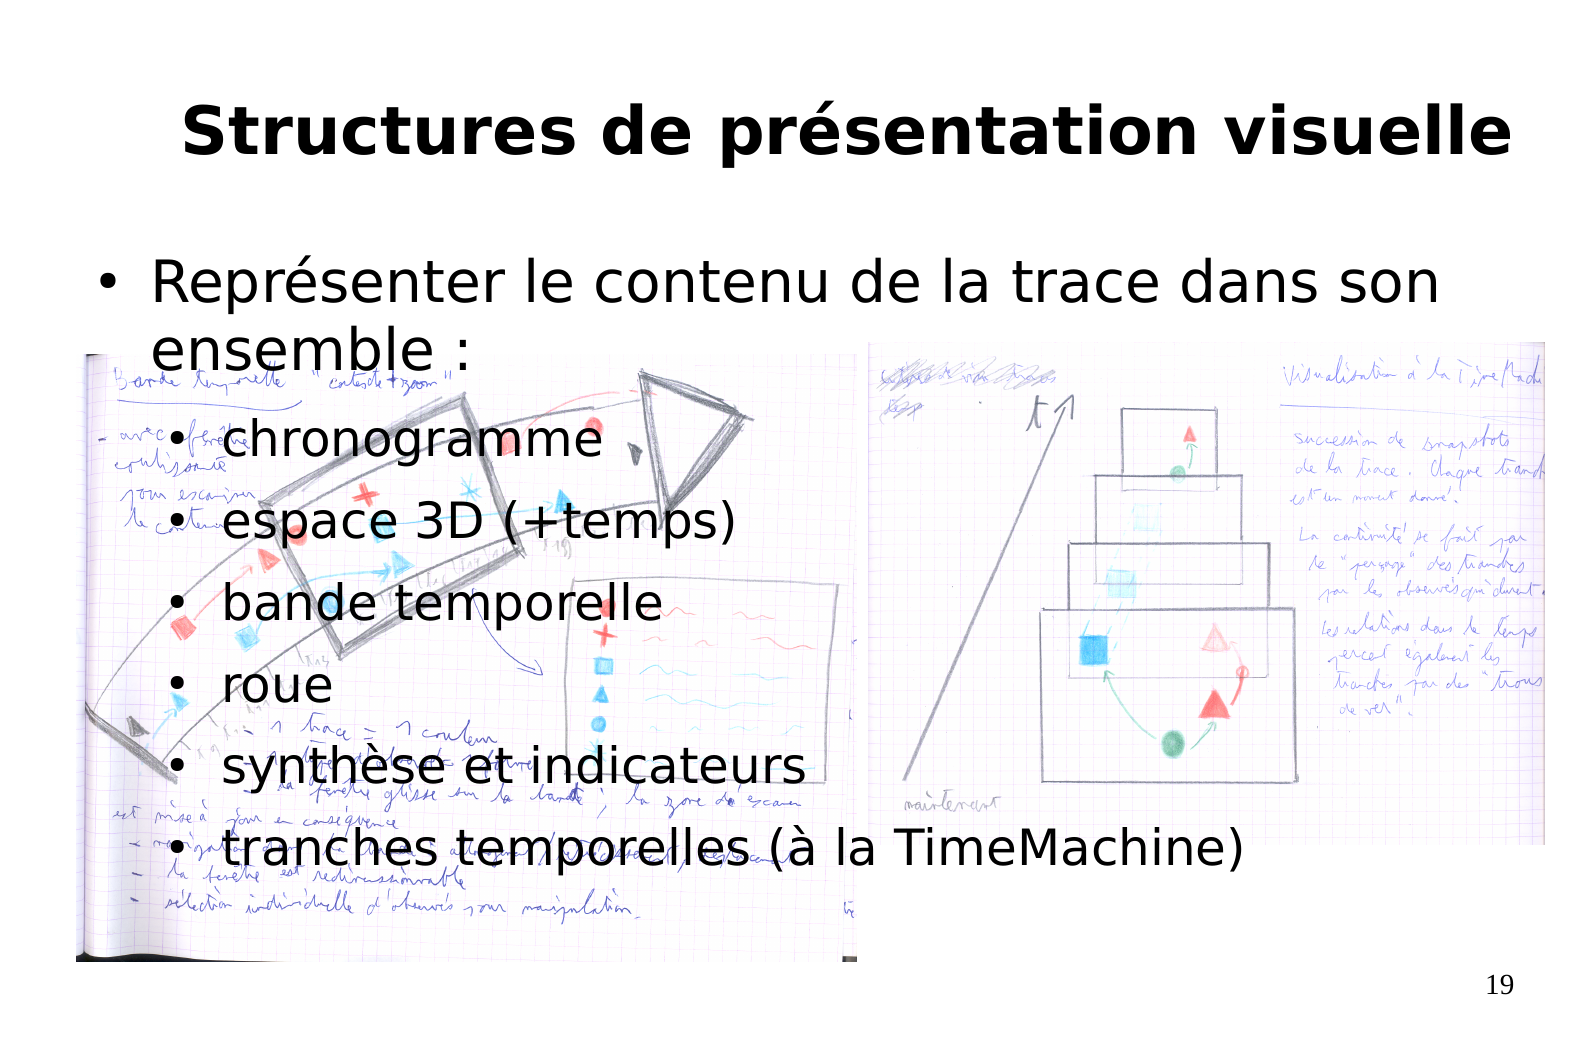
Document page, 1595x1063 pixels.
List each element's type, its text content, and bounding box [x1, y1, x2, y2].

picture [1515, 342, 1545, 845]
list Représenter le contenu de la trace dans son ensemble : chronogramme espace 3D (+temps) bande temporelle roue synthèse et indicateurs tranches temporelles (à la TimeMachine) [79, 248, 1515, 951]
title Structures de présentation visuelle [79, 42, 1515, 220]
picture [76, 354, 857, 962]
